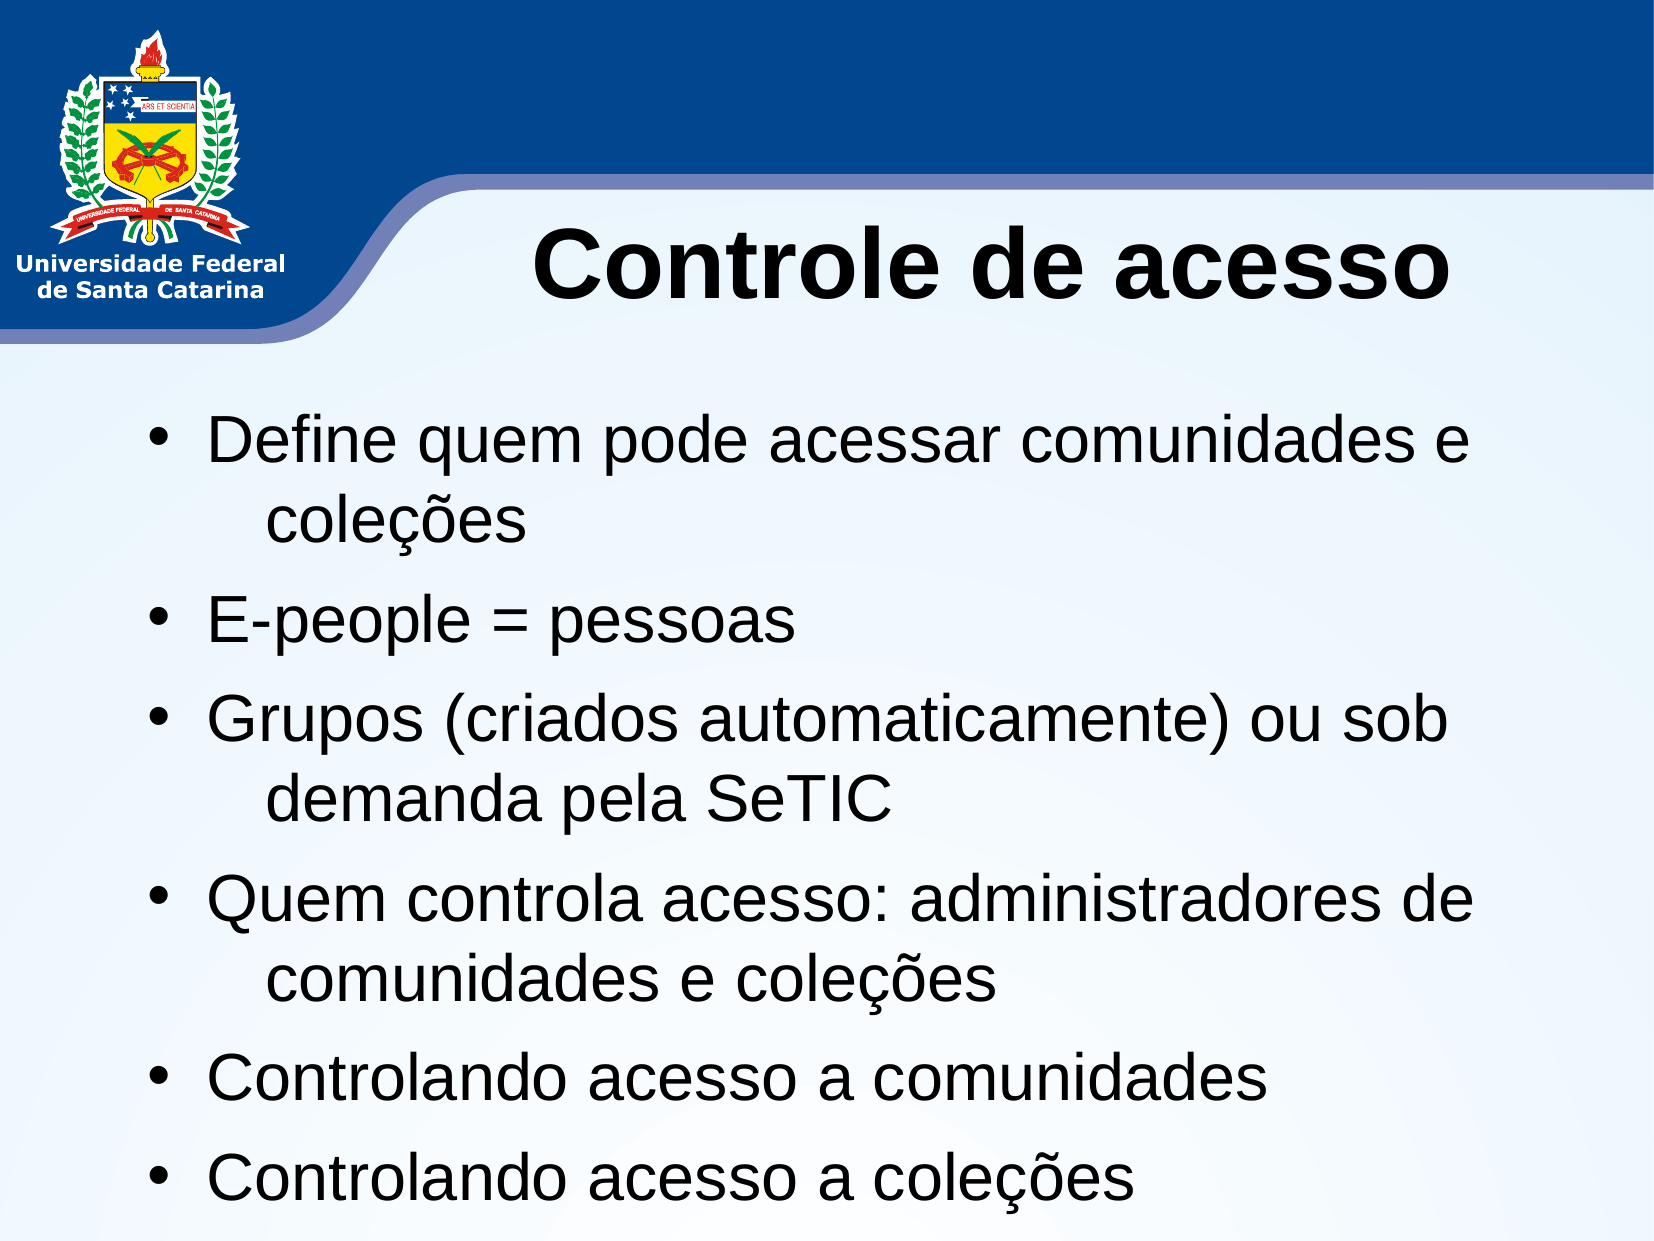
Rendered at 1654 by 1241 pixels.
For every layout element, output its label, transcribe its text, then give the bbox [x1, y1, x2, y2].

list Define quem pode acessar comunidades e coleções E-people = pessoas Grupos (criados automaticamente) ou sob demanda pela SeTIC Quem controla acesso: administradores de comunidades e coleções Controlando acesso a comunidades Controlando acesso a coleções [147, 395, 1548, 1215]
title Controle de acesso [248, 154, 1654, 362]
